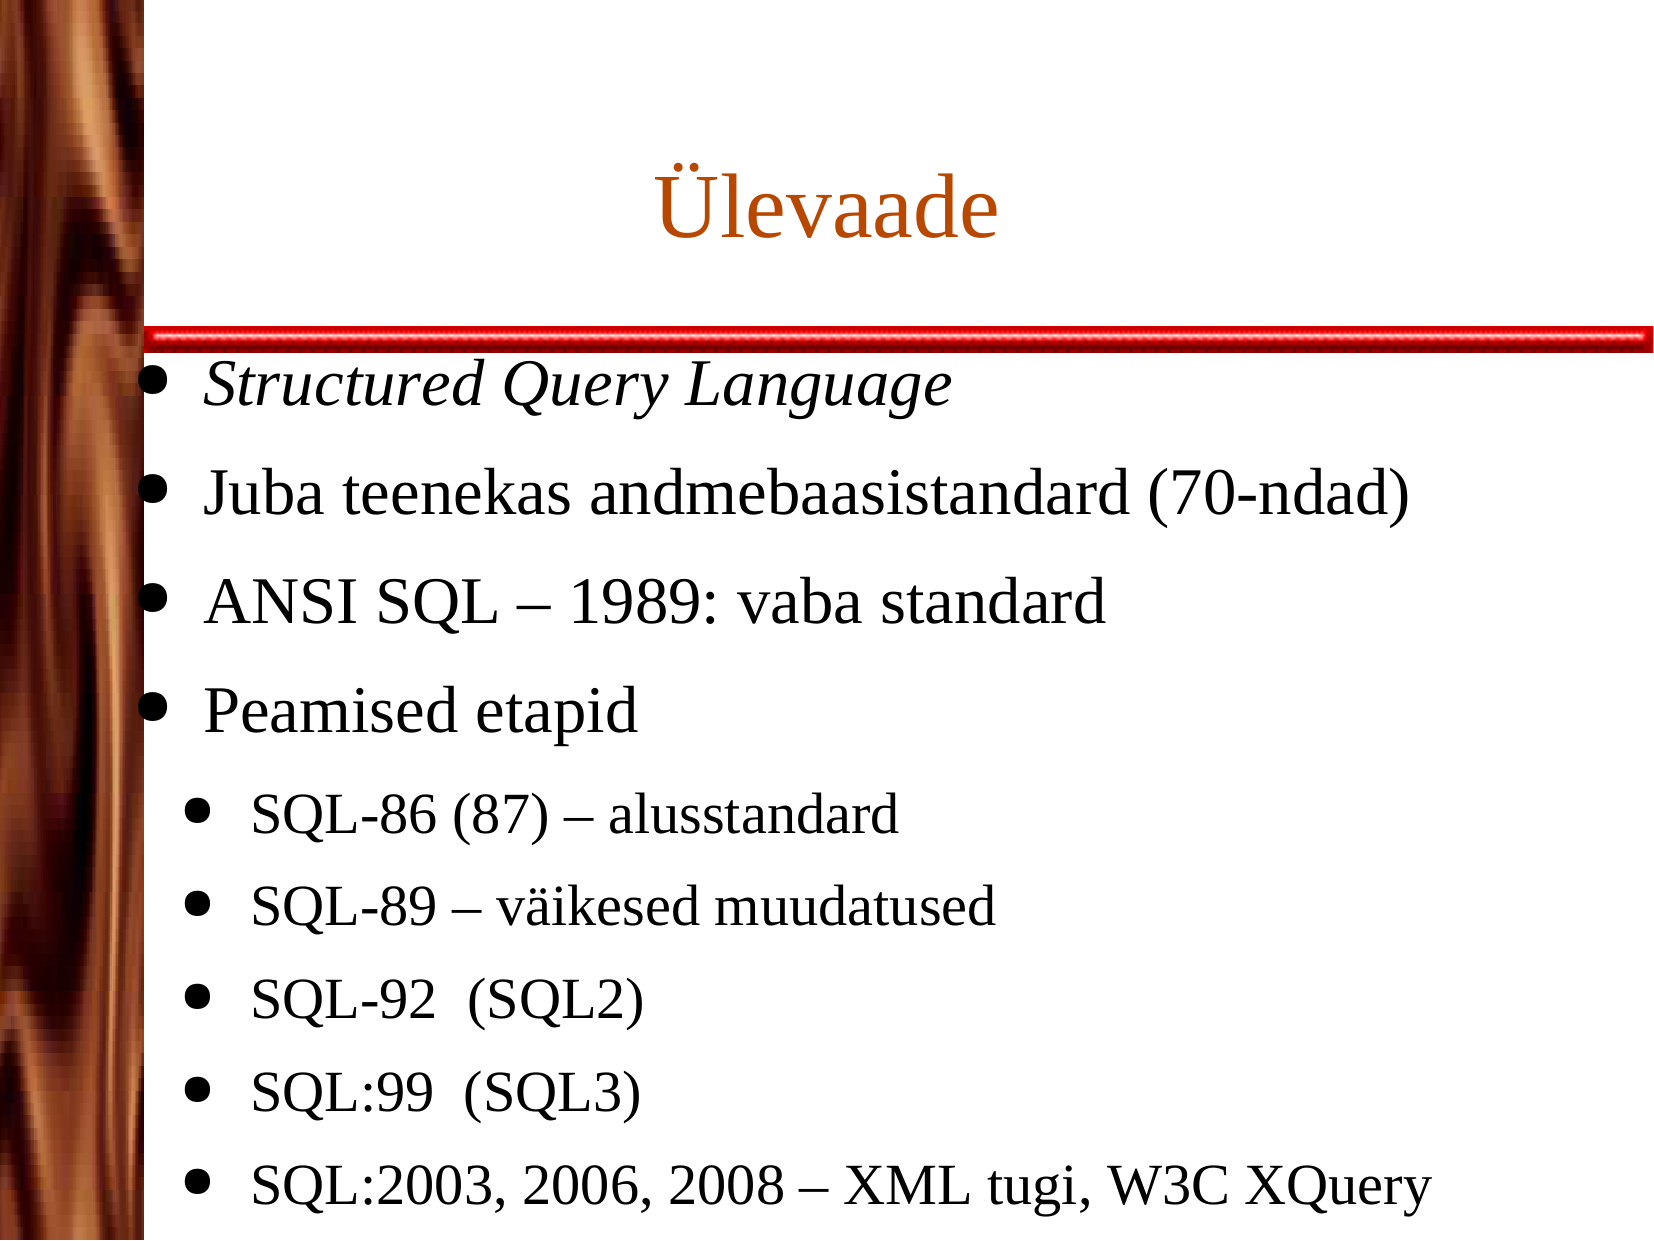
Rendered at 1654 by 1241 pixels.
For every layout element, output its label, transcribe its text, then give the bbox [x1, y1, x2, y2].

title Ülevaade [121, 102, 1534, 310]
list Structured Query Language Juba teenekas andmebaasistandard (70-ndad) ANSI SQL – 1989: vaba standard Peamised etapid SQL-86 (87) – alusstandard SQL-89 – väikesed muudatused SQL-92 (SQL2) SQL:99 (SQL3) SQL:2003, 2006, 2008 – XML tugi, W3C XQuery [121, 344, 1534, 1217]
picture [0, 0, 1654, 1240]
